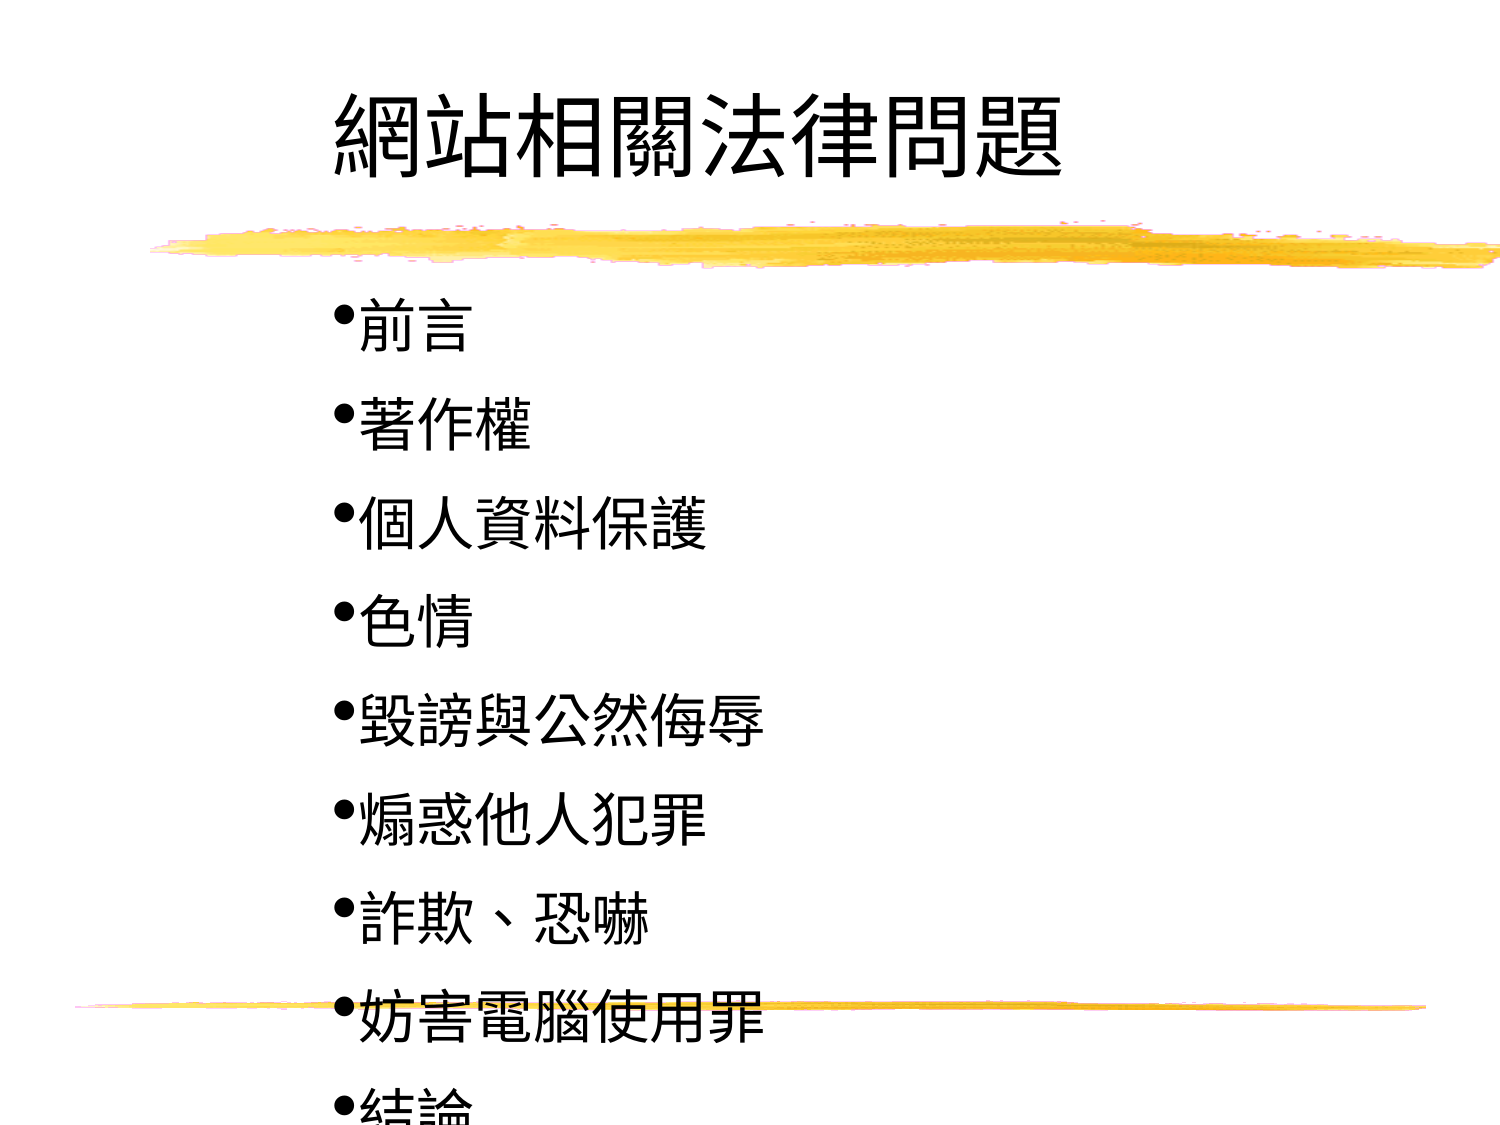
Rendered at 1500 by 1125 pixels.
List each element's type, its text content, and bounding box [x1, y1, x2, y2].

picture [75, 999, 334, 1013]
picture [1209, 999, 1426, 1013]
title 網站相關法律問題 [66, 30, 1342, 231]
picture [150, 215, 1500, 279]
list 前言 著作權 個人資料保護 色情 毀謗與公然侮辱 煽惑他人犯罪 詐欺、恐嚇 妨害電腦使用罪 結論 [334, 279, 1209, 1024]
